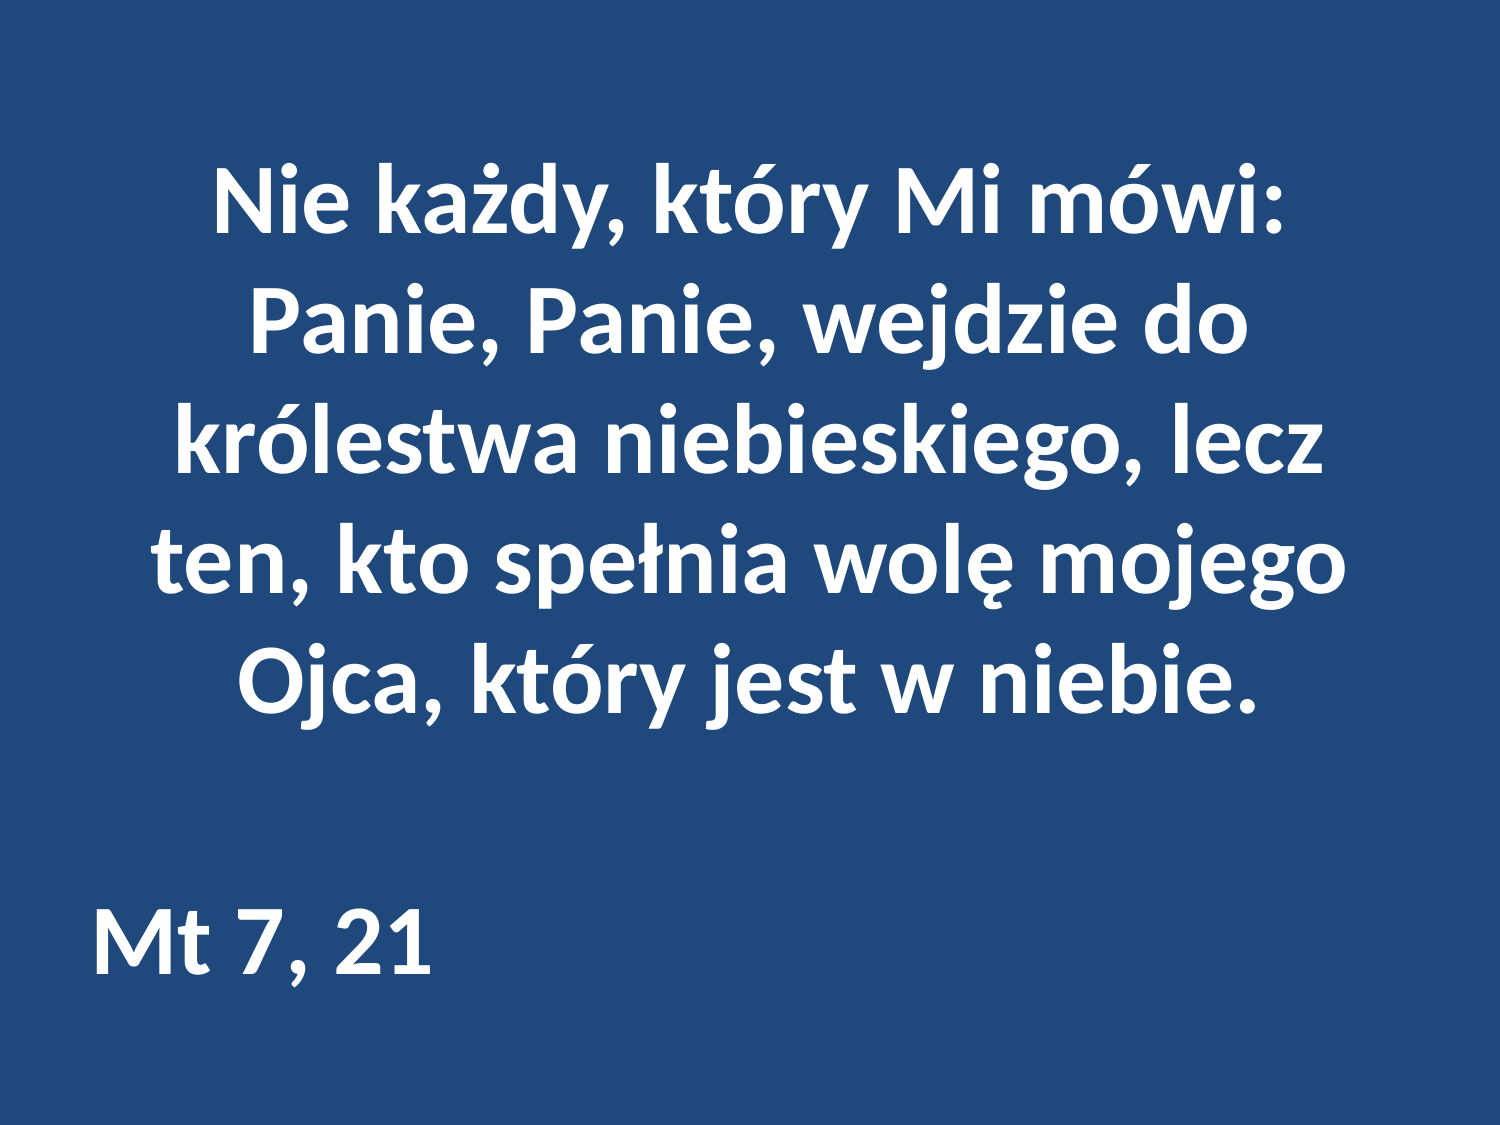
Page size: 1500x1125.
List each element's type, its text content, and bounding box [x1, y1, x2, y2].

list Mt 7, 21 [75, 810, 1426, 1059]
title Nie każdy, który Mi mówi: Panie, Panie, wejdzie do królestwa niebieskiego, lecz ten, kto spełnia wolę mojego Ojca, który jest w niebie. [75, 45, 1426, 810]
